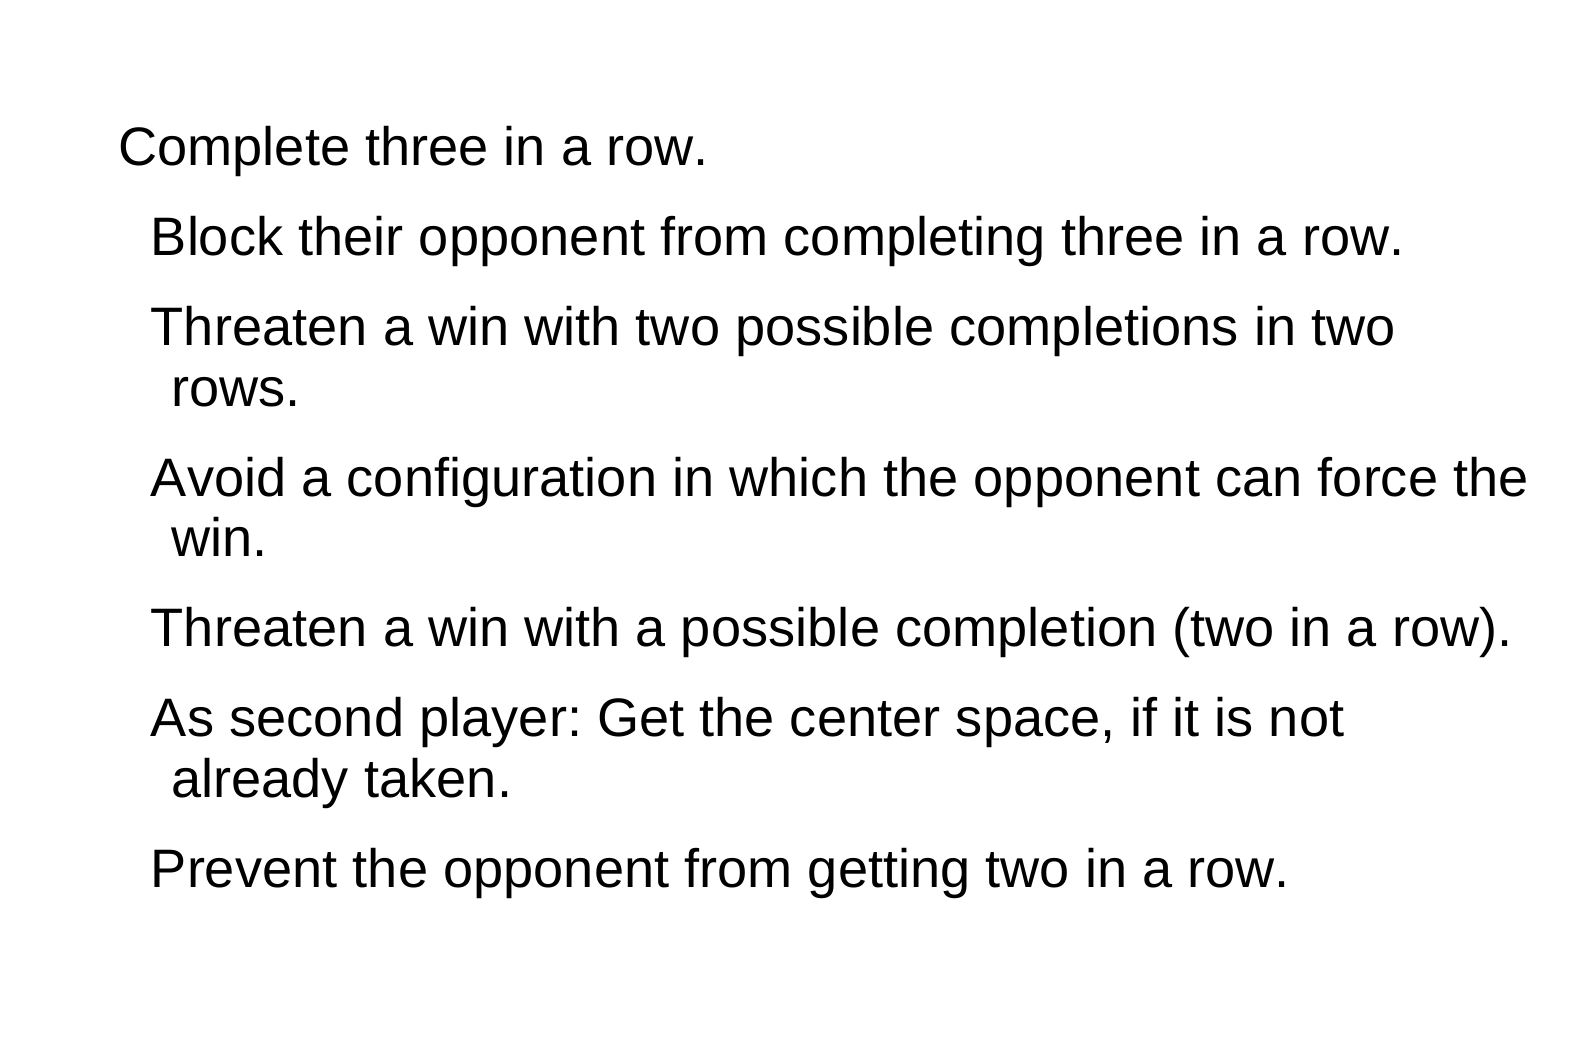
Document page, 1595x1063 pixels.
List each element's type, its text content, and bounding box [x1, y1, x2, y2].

list Complete three in a row. Block their opponent from completing three in a row. Threaten a win with two possible completions in two rows. Avoid a configuration in which the opponent can force the win. Threaten a win with a possible completion (two in a row). As second player: Get the center space, if it is not already taken. Prevent the opponent from getting two in a row. [100, 116, 1536, 1034]
